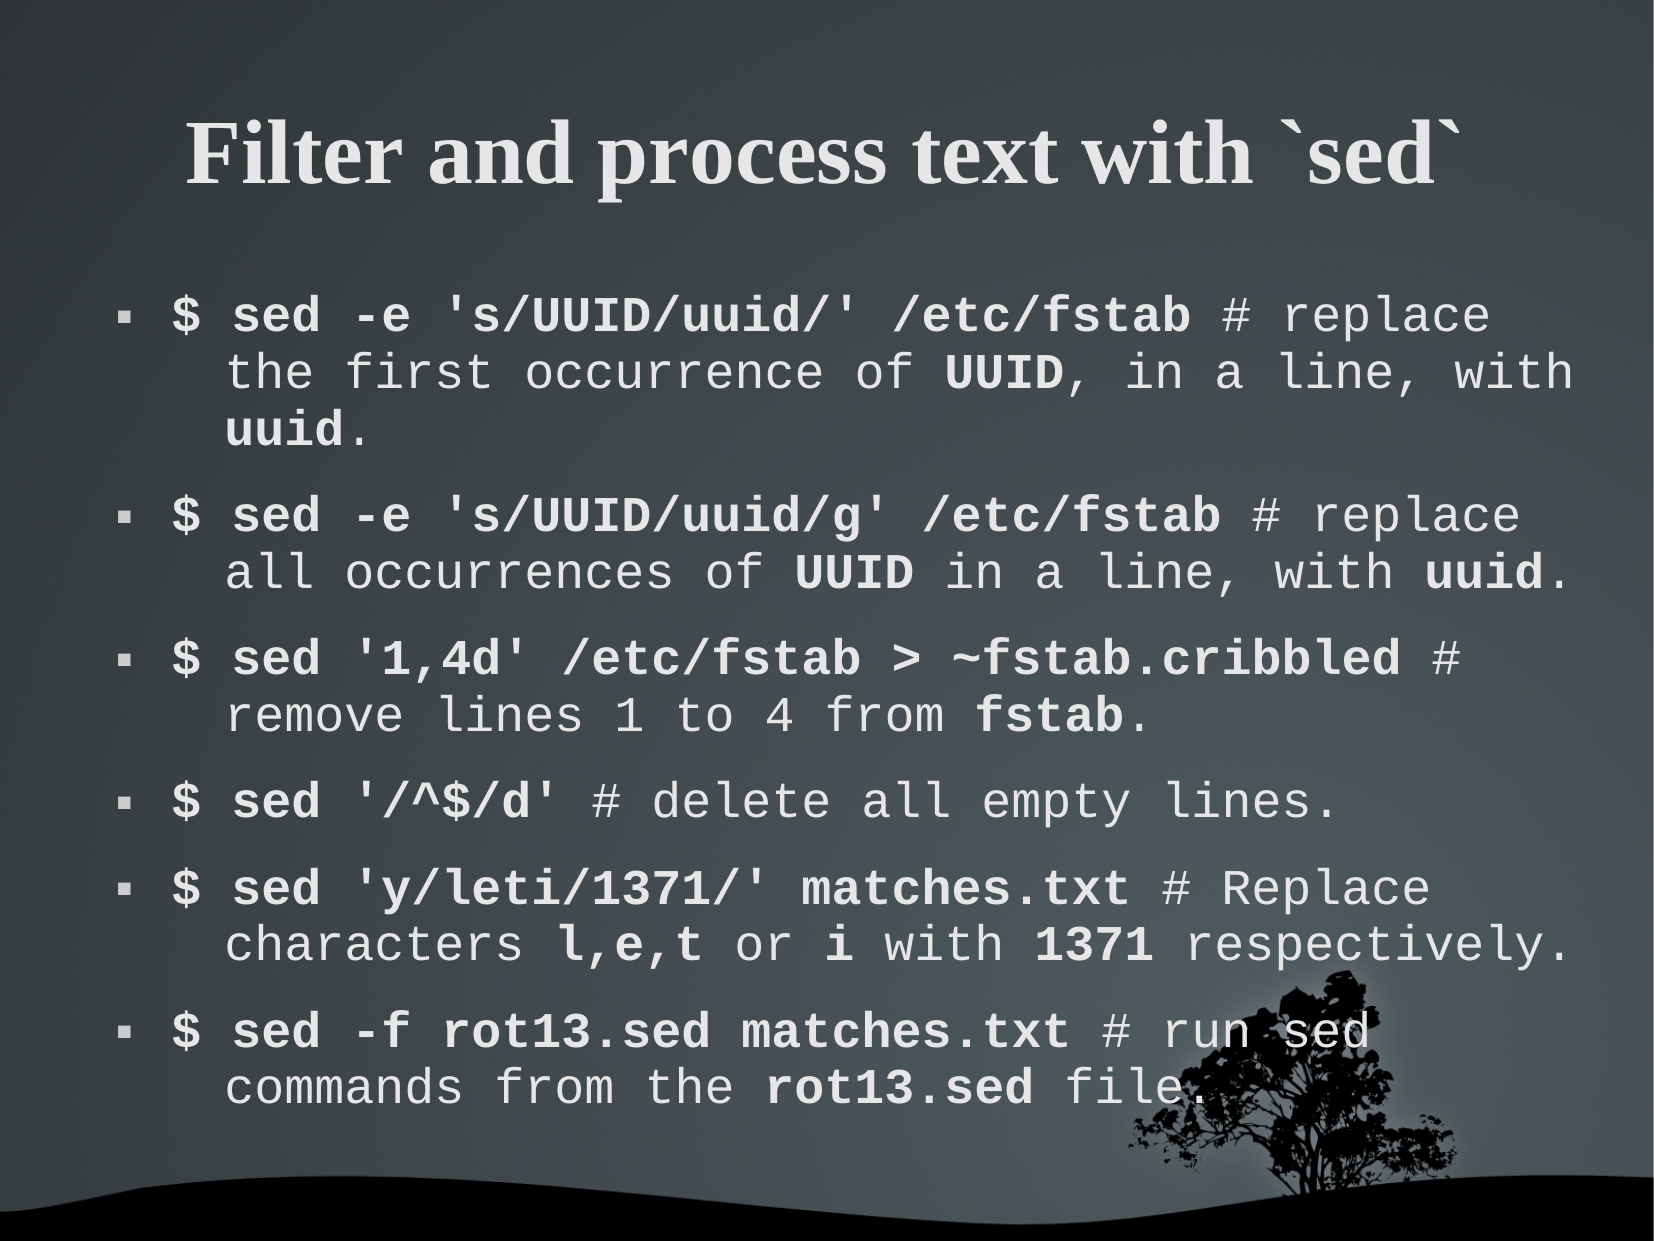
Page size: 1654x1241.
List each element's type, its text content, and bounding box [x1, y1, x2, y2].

list $ sed -e 's/UUID/uuid/' /etc/fstab # replace the first occurrence of UUID, in a line, with uuid. $ sed -e 's/UUID/uuid/g' /etc/fstab # replace all occurrences of UUID in a line, with uuid. $ sed '1,4d' /etc/fstab > ~fstab.cribbled # remove lines 1 to 4 from fstab. $ sed '/^$/d' # delete all empty lines. $ sed 'y/leti/1371/' matches.txt # Replace characters l,e,t or i with 1371 respectively. $ sed -f rot13.sed matches.txt # run sed commands from the rot13.sed file. [82, 290, 1583, 1233]
title Filter and process text with `sed` [82, 33, 1571, 273]
picture [0, 0, 1654, 1241]
